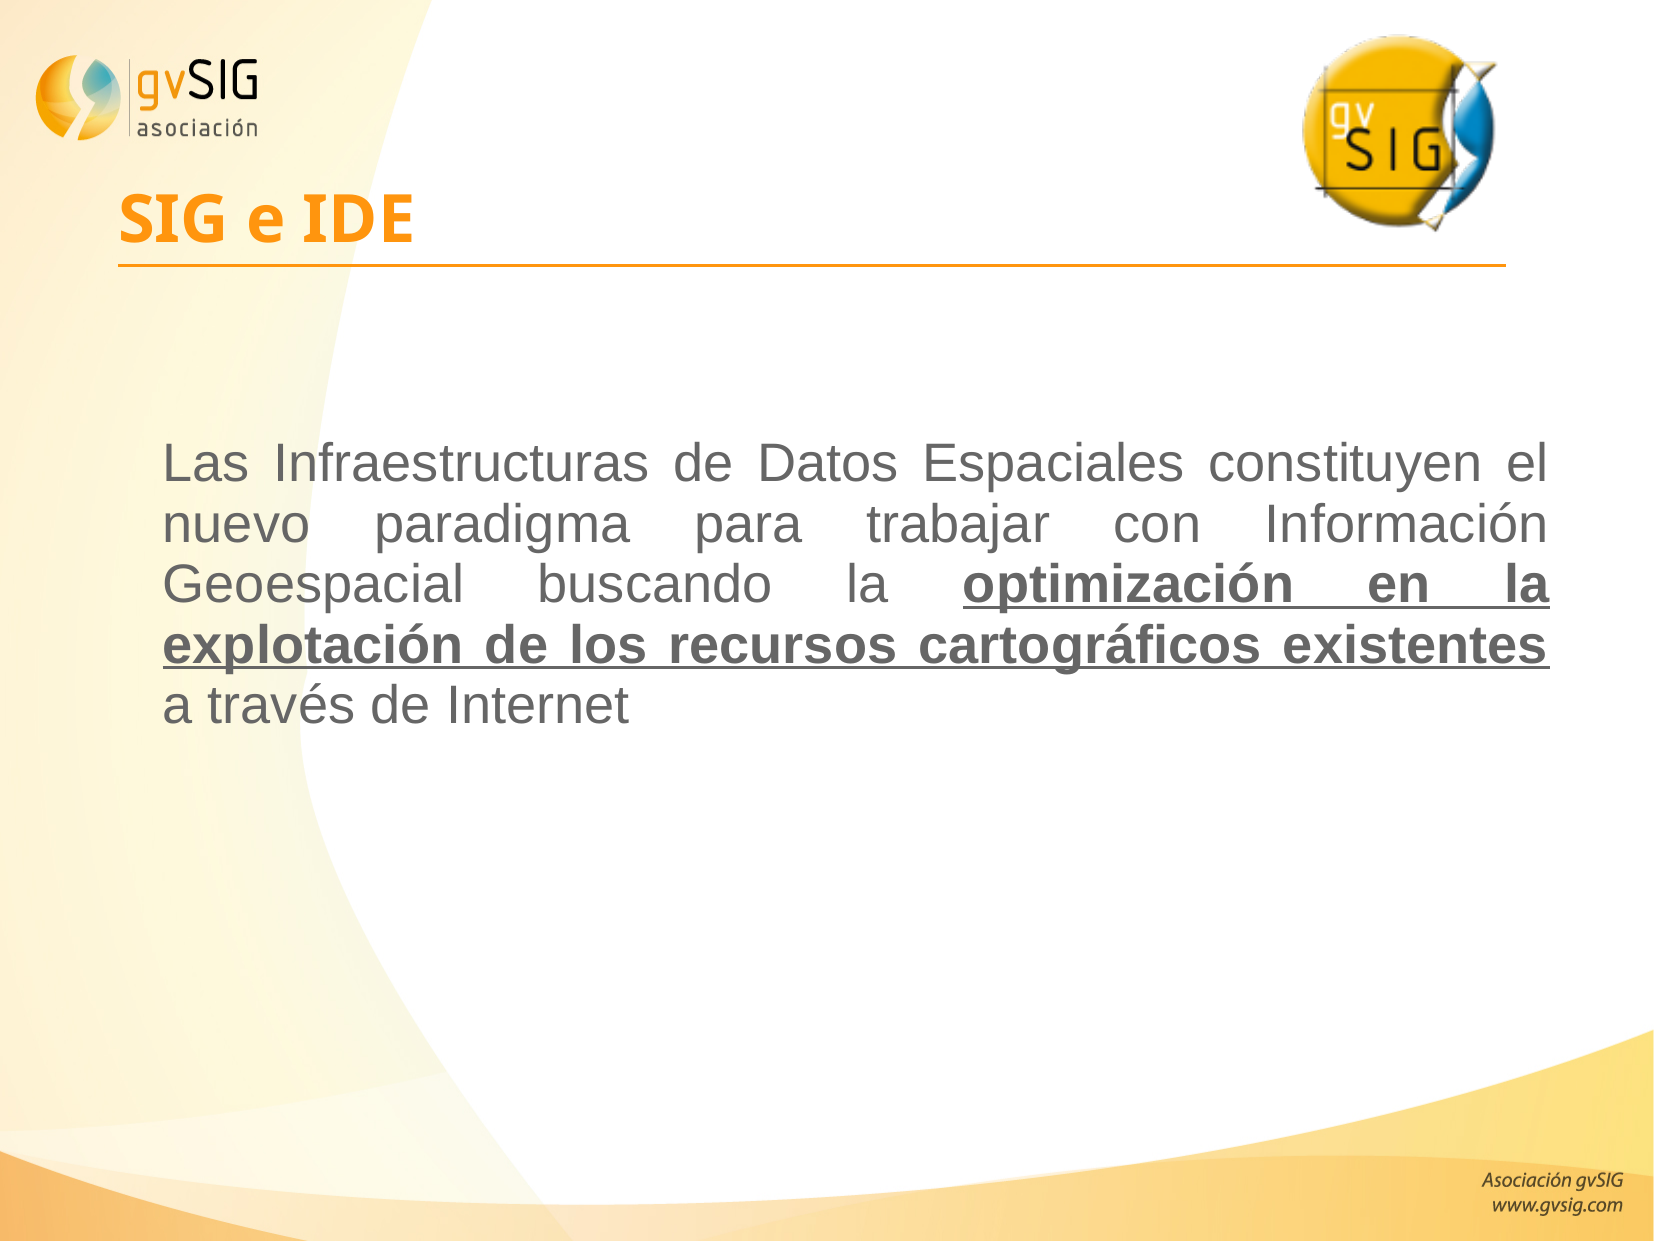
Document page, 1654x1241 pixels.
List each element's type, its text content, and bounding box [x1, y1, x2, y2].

text_box Las Infraestructuras de Datos Espaciales constituyen el nuevo paradigma para trabajar con Información Geoespacial buscando la optimización en la explotación de los recursos cartográficos existentes a través de Internet [147, 425, 1565, 743]
text_box SIG e IDE [118, 177, 1247, 256]
picture [0, 0, 1654, 1241]
